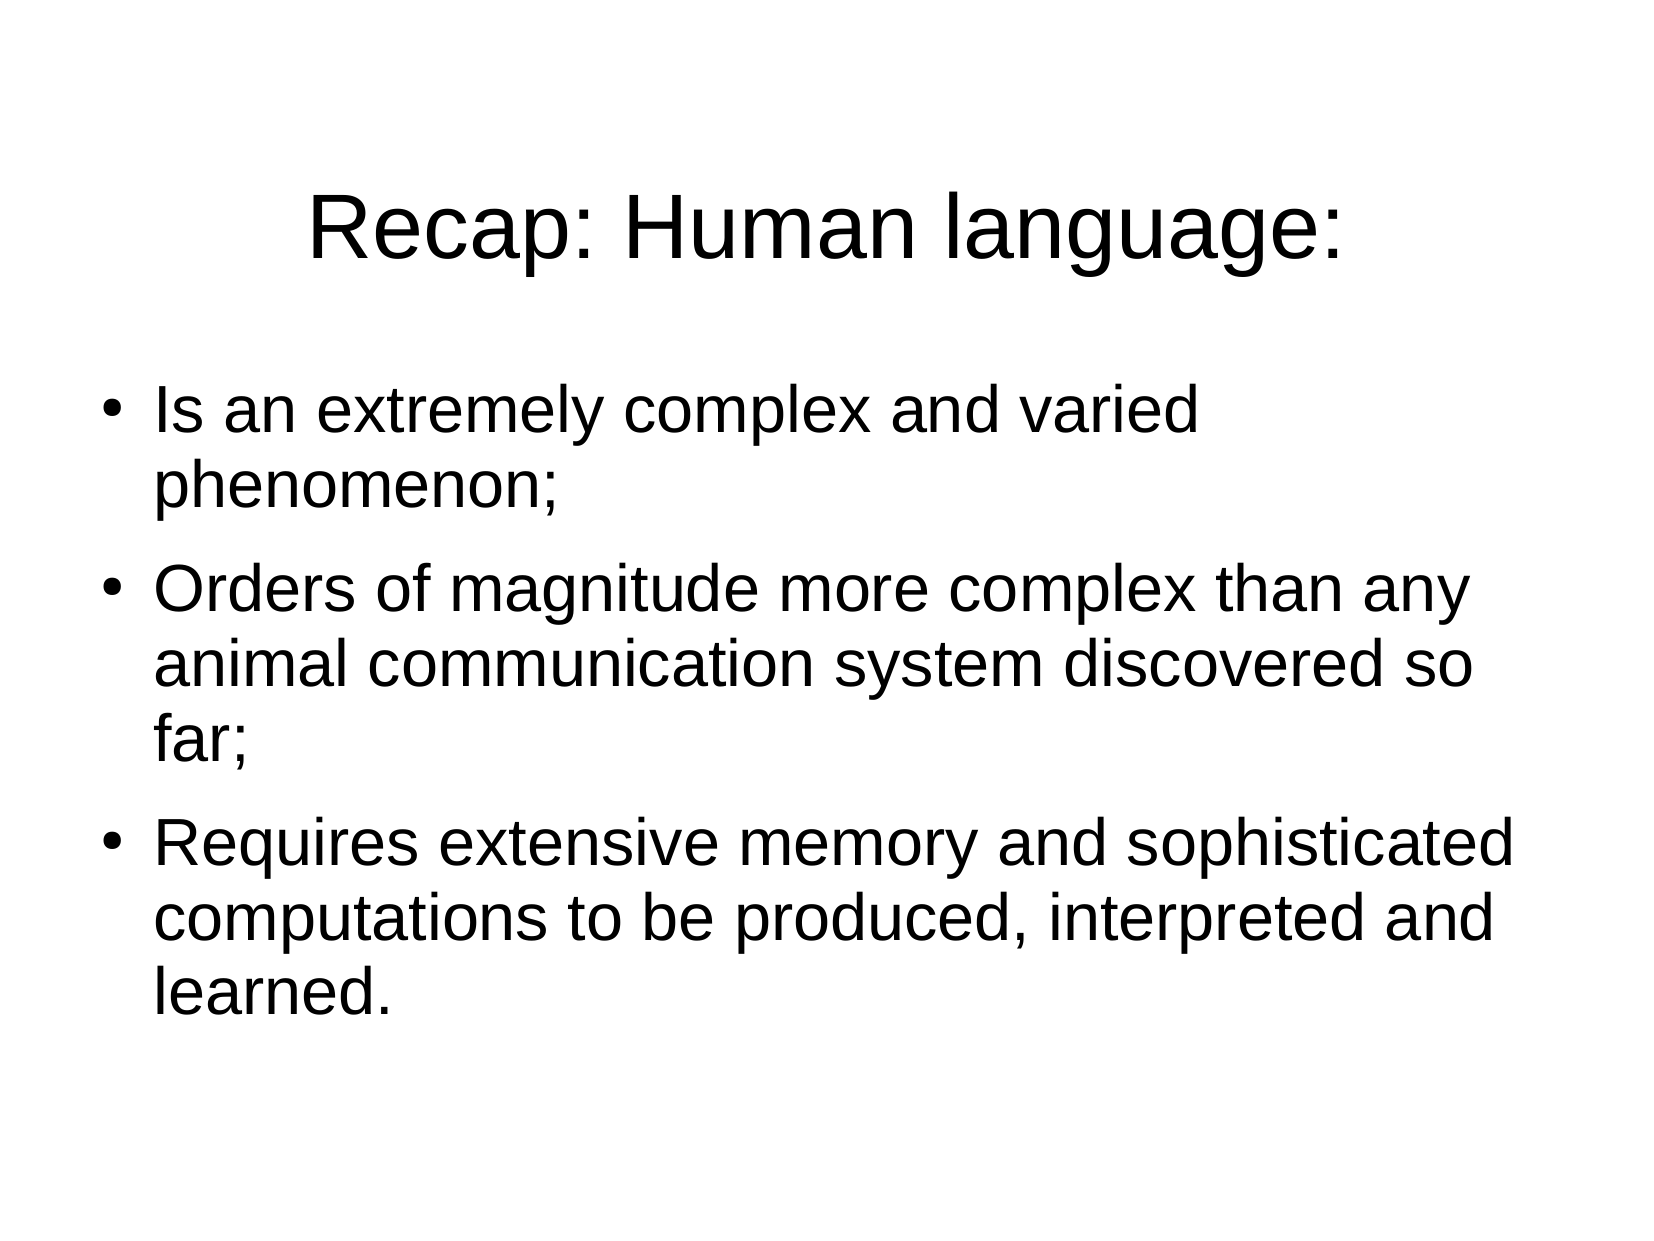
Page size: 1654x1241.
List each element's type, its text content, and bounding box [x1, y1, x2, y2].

title Recap: Human language: [82, 123, 1571, 331]
list Is an extremely complex and varied phenomenon; Orders of magnitude more complex than any animal communication system discovered so far; Requires extensive memory and sophisticated computations to be produced, interpreted and learned. [82, 372, 1571, 1175]
